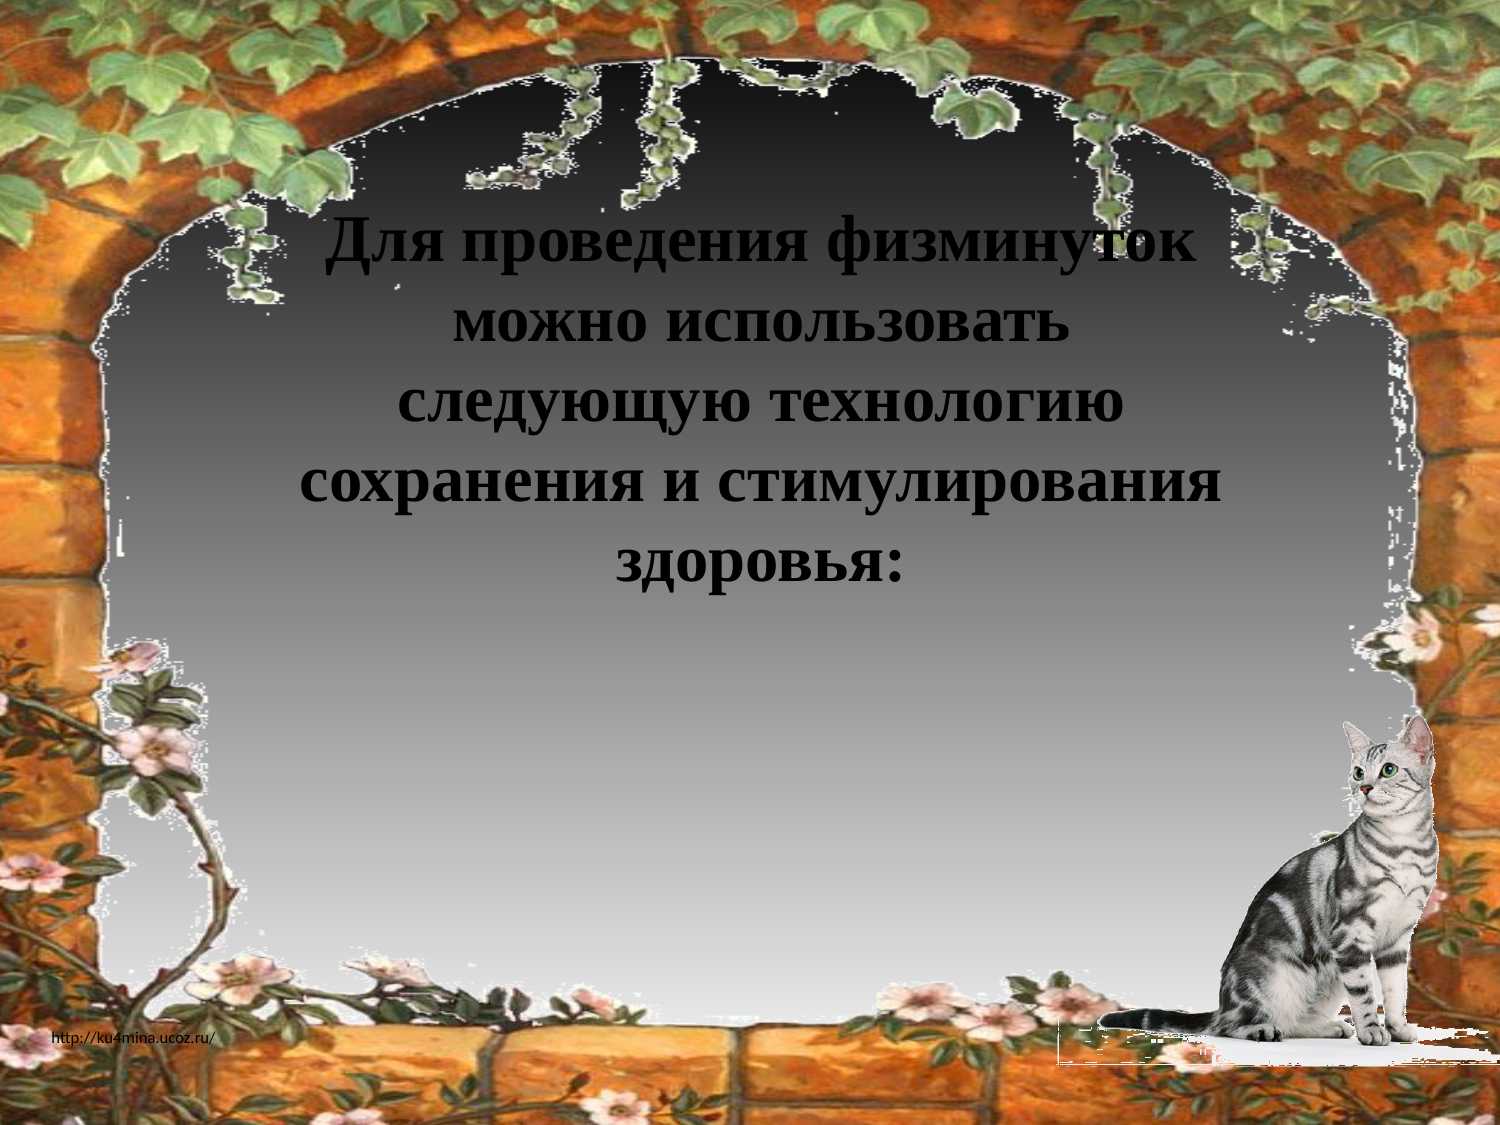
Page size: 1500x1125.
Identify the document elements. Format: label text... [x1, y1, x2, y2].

title Для проведения физминуток можно использовать следующую технологию сохранения и стимулирования здоровья: [257, 187, 1266, 914]
picture [0, 0, 1500, 1125]
